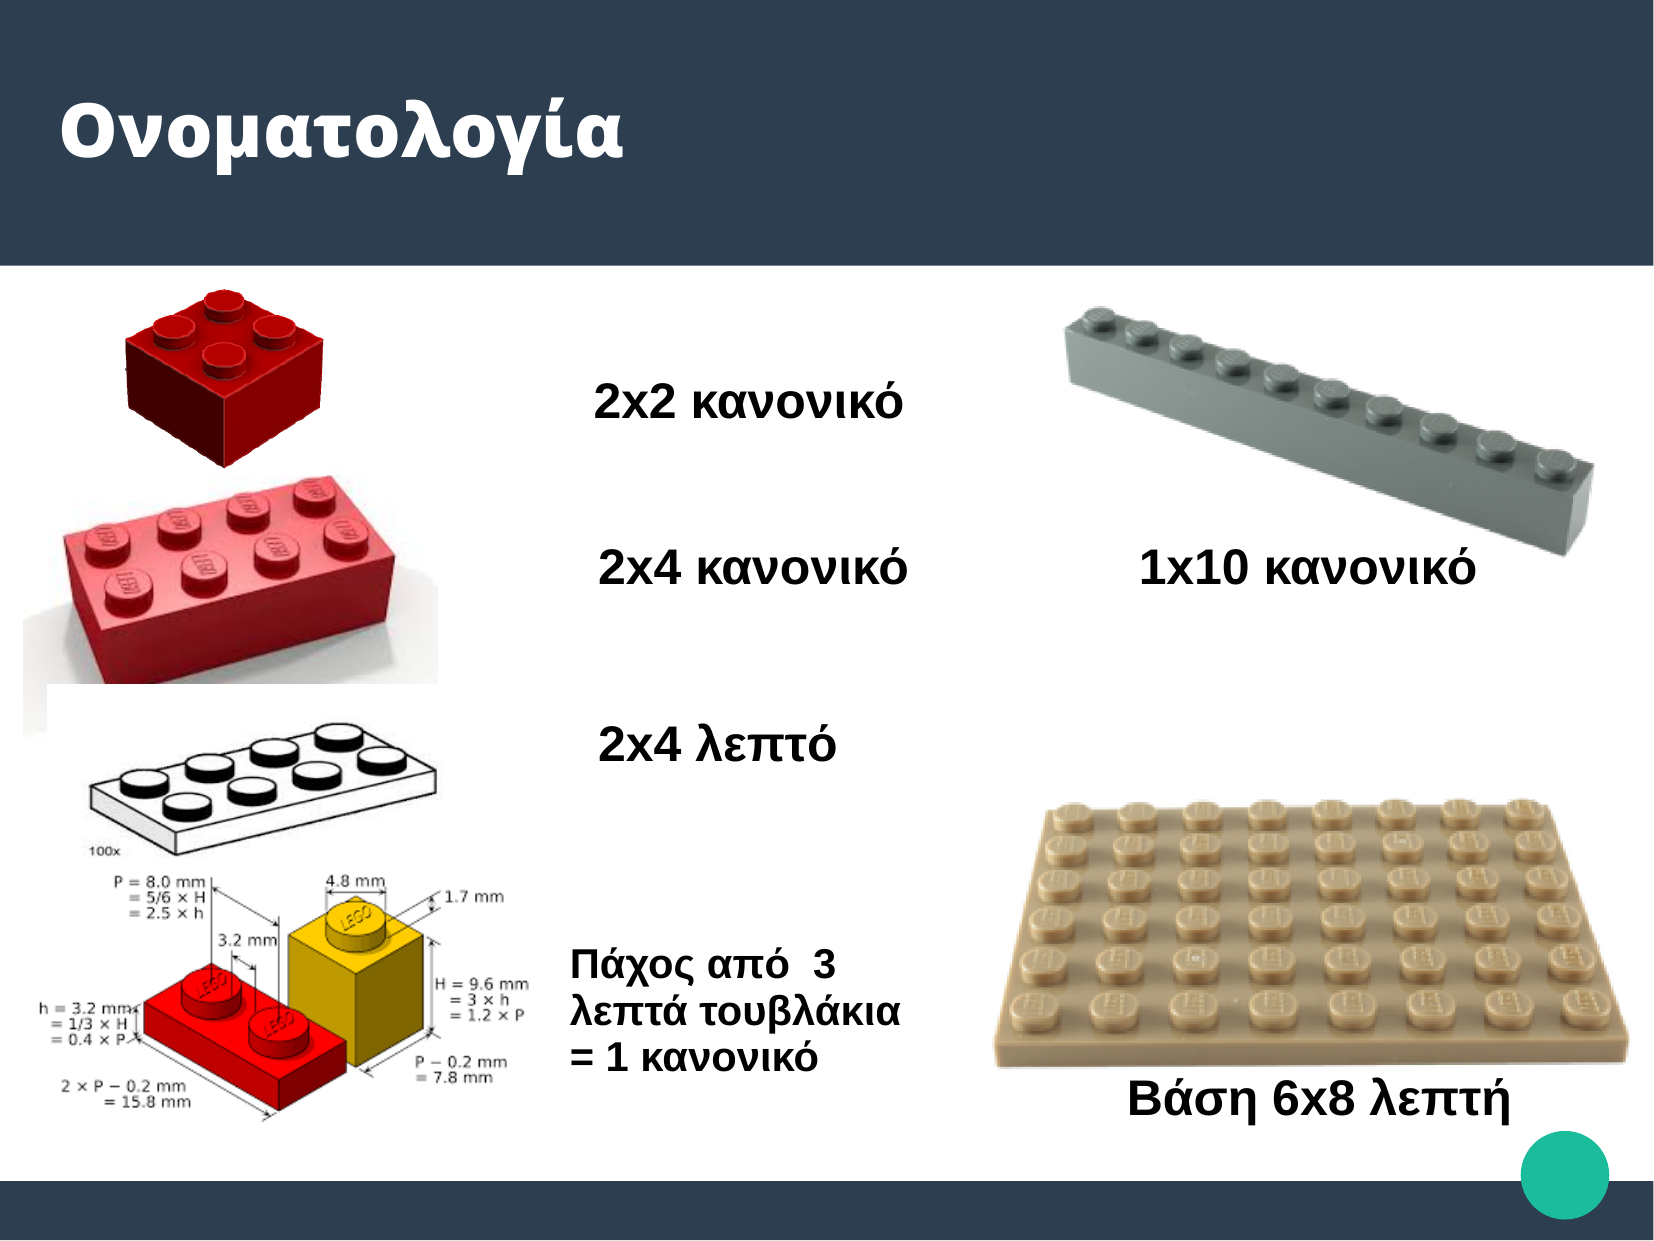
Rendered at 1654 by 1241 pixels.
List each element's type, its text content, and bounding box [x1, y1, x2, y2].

text_box 2x2 κανονικό [578, 366, 920, 438]
title Ονοματολογία [59, 49, 1595, 207]
text_box 2x4 κανονικό [583, 531, 924, 603]
text_box Βάση 6x8 λεπτή [1112, 1062, 1528, 1134]
picture [23, 283, 532, 1123]
text_box 2x4 λεπτό [583, 708, 853, 780]
text_box 1x10 κανονικό [1123, 531, 1493, 603]
picture [992, 165, 1630, 1241]
text_box Πάχος από 3 λεπτά τουβλάκια = 1 κανονικό [555, 933, 934, 1088]
